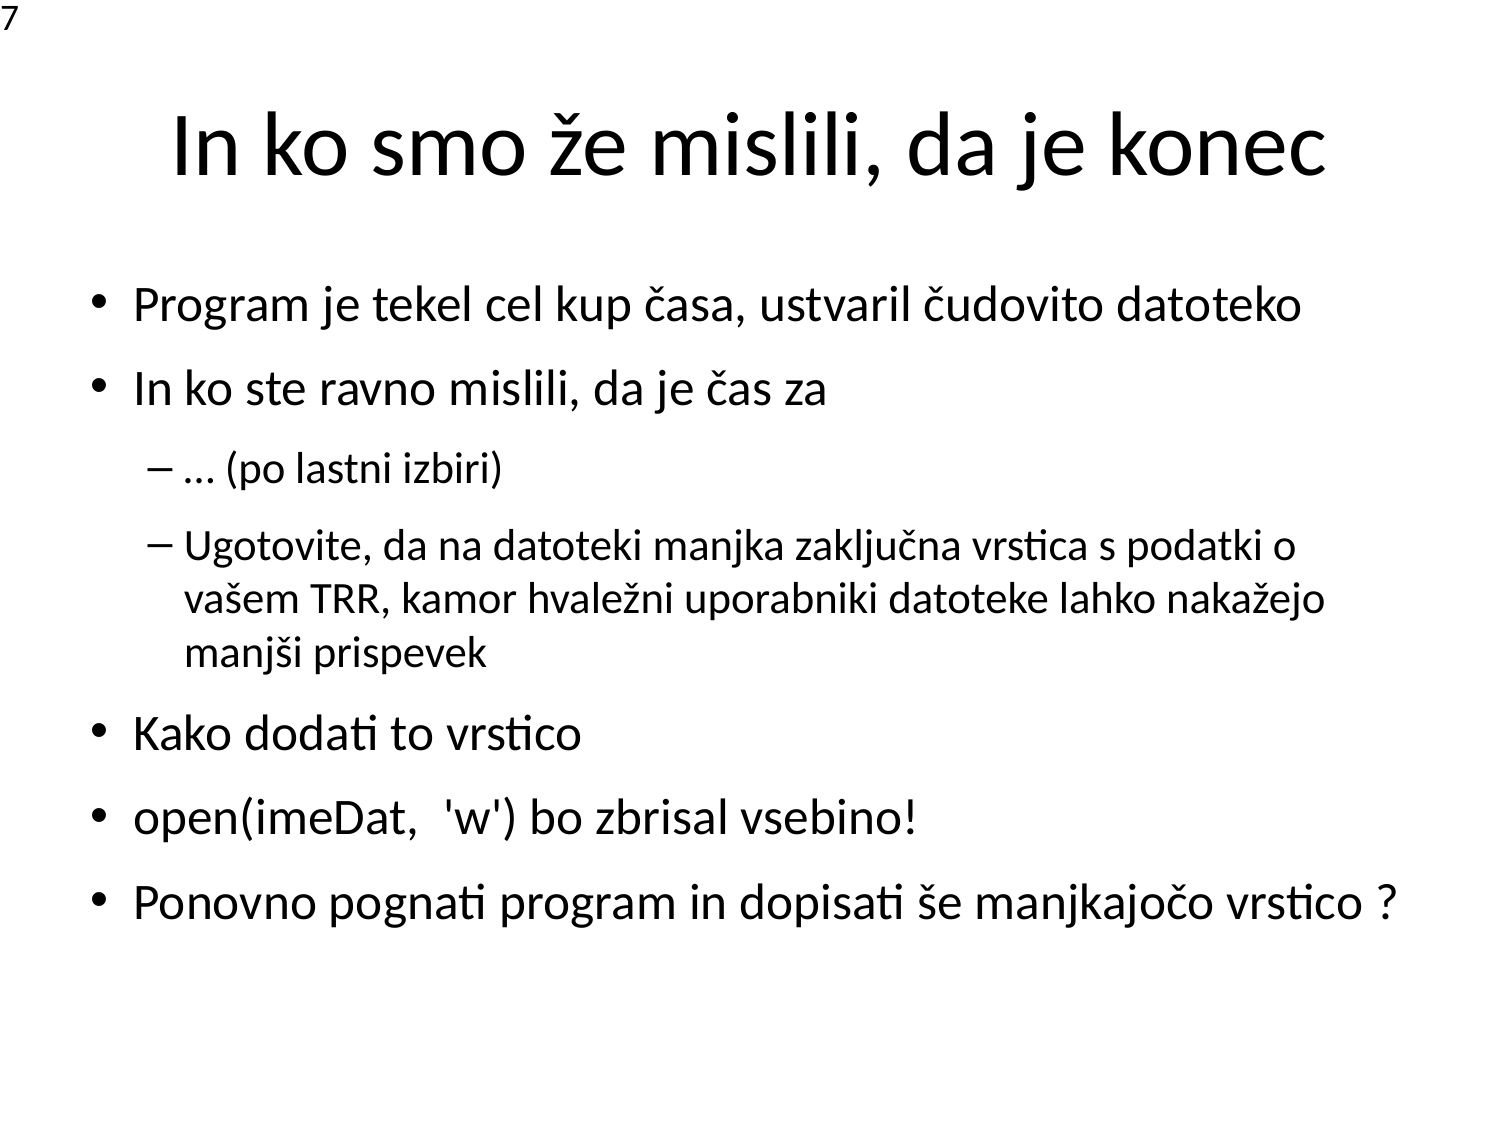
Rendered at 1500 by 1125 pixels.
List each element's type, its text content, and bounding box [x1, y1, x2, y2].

title In ko smo že mislili, da je konec [75, 45, 1425, 233]
list Program je tekel cel kup časa, ustvaril čudovito datoteko In ko ste ravno mislili, da je čas za … (po lastni izbiri) Ugotovite, da na datoteki manjka zaključna vrstica s podatki o vašem TRR, kamor hvaležni uporabniki datoteke lahko nakažejo manjši prispevek Kako dodati to vrstico open(imeDat, 'w') bo zbrisal vsebino! Ponovno pognati program in dopisati še manjkajočo vrstico ? [75, 262, 1425, 1005]
